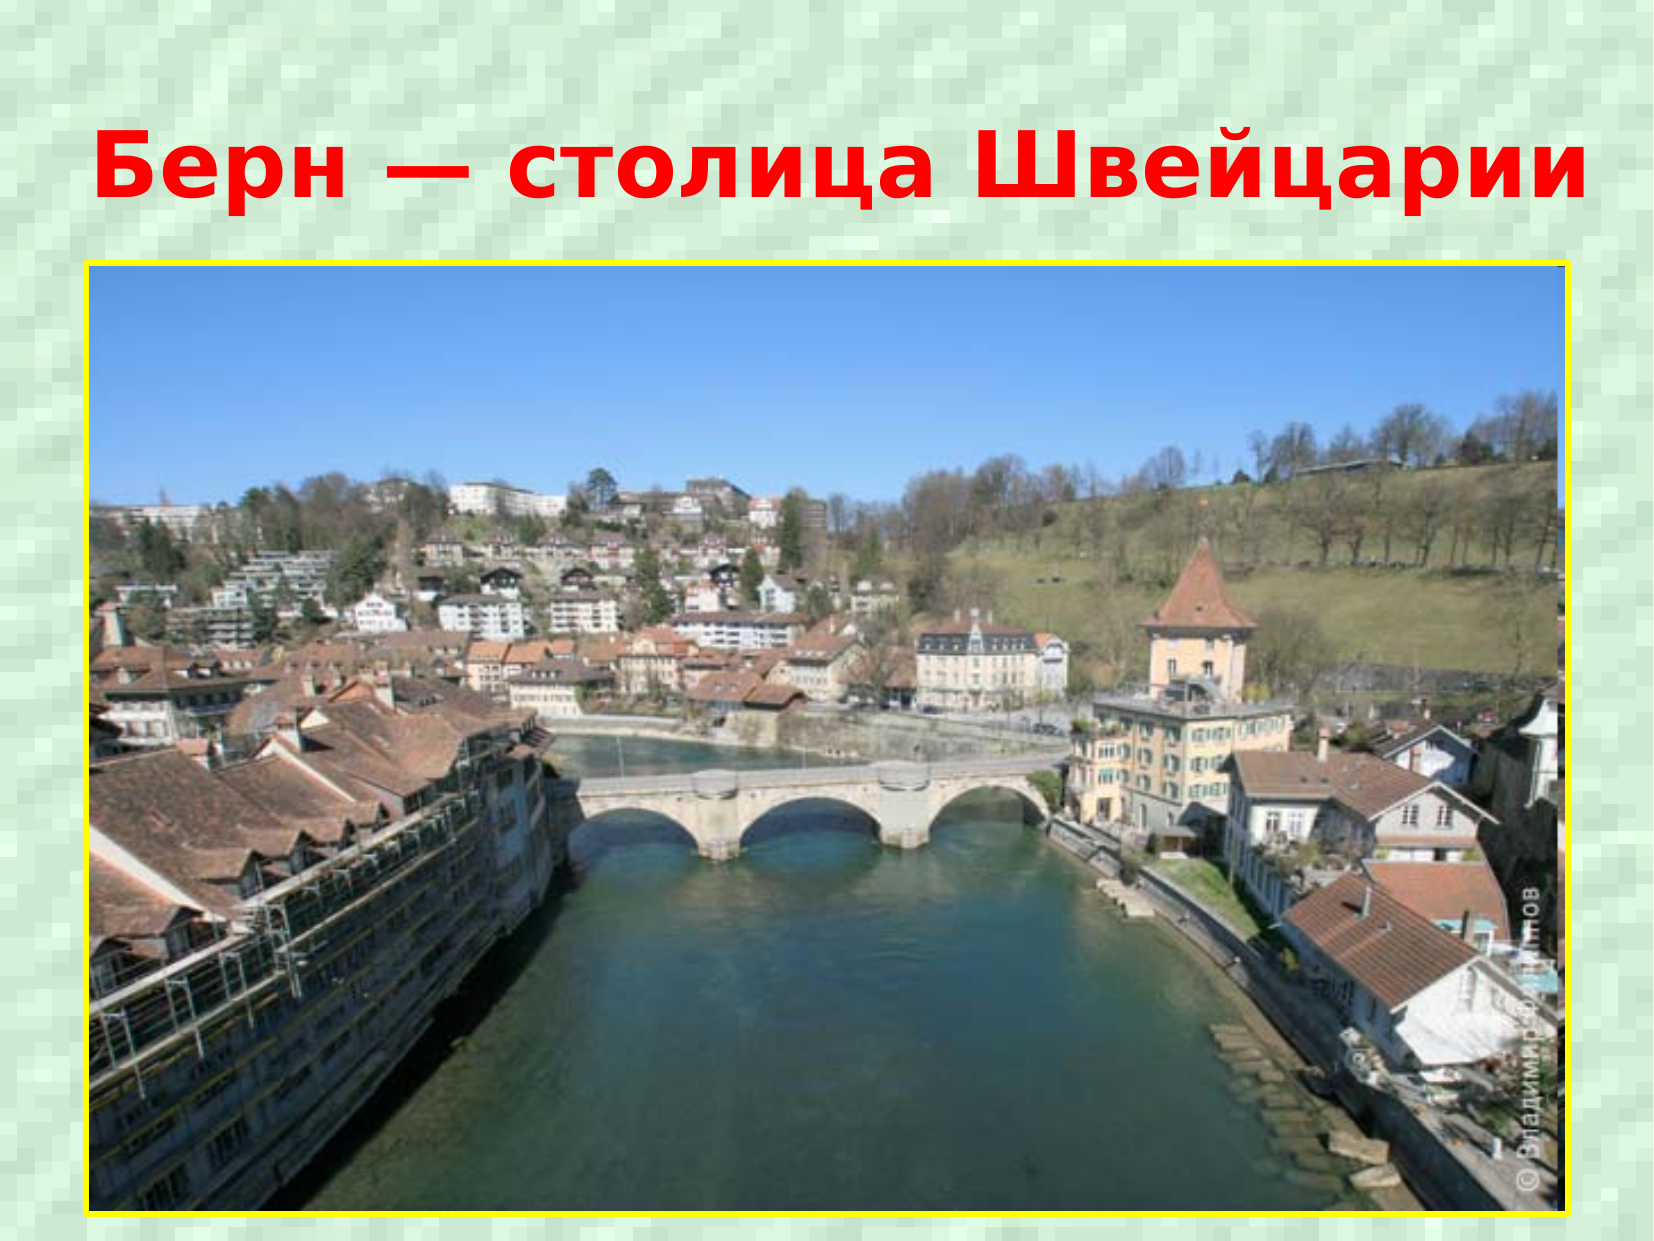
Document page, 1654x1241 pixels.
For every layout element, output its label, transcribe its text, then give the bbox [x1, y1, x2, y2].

picture [88, 265, 1565, 1211]
picture [0, 0, 1654, 1241]
title Берн — столица Швейцарии [29, 69, 1654, 263]
